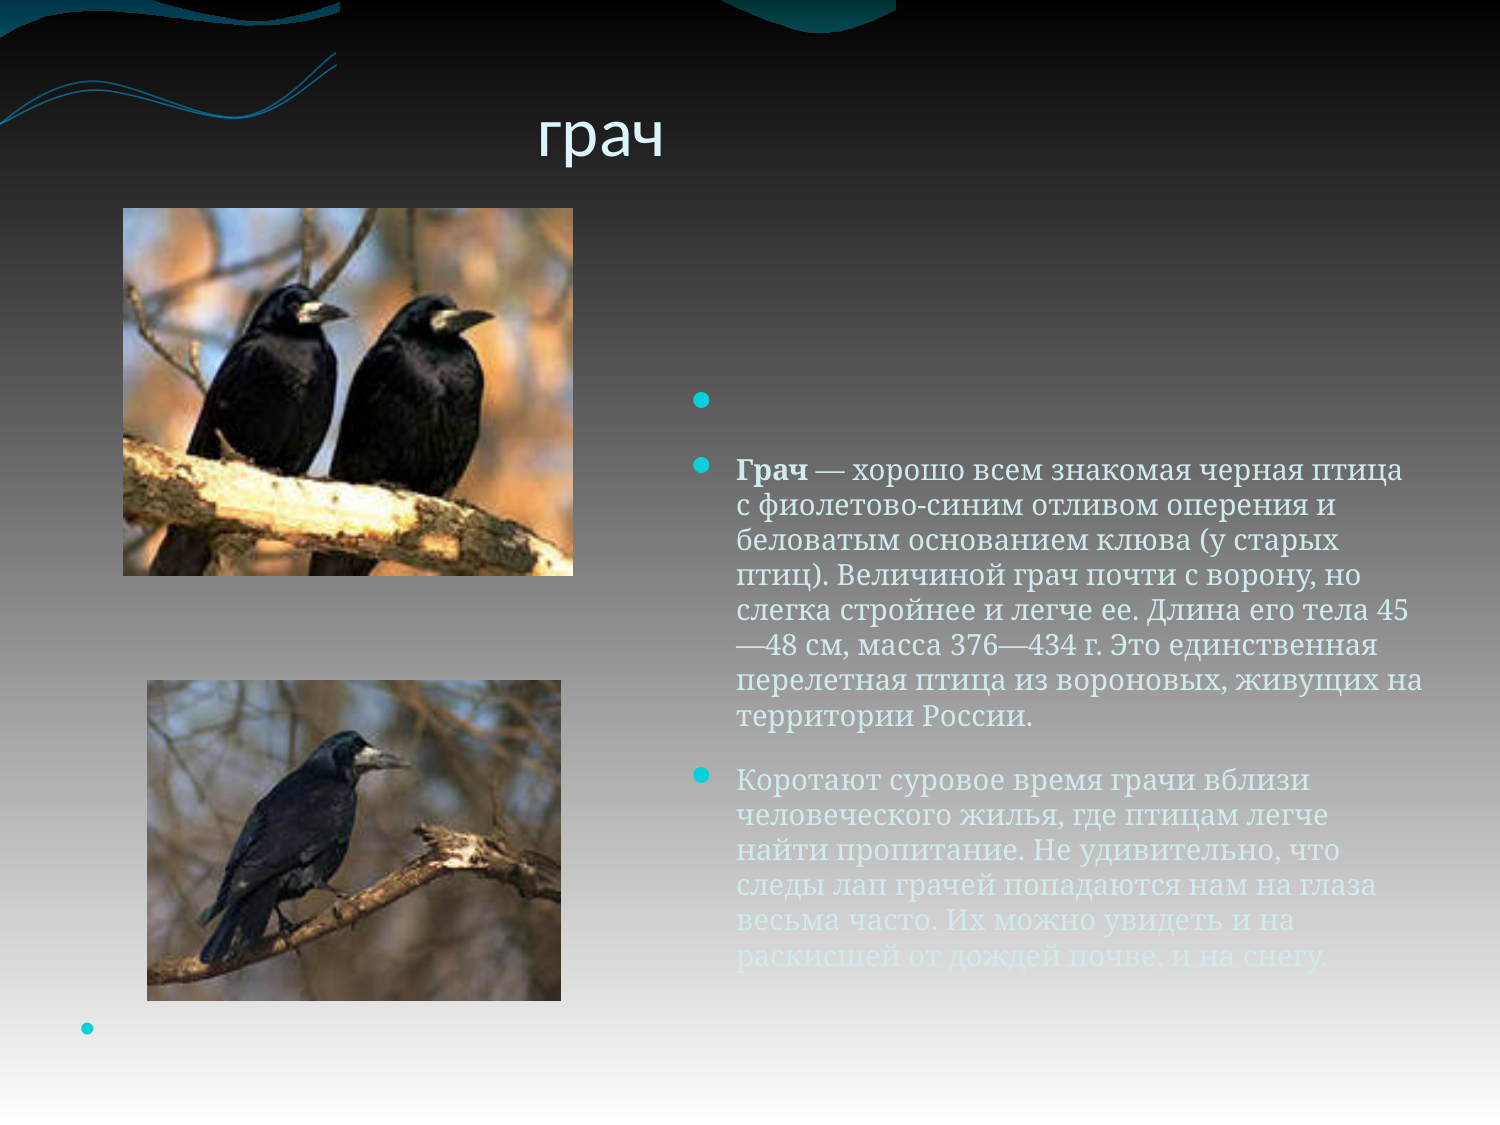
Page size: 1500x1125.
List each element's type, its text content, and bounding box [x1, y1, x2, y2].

picture [147, 680, 561, 1001]
list Грач — хорошо всем знакомая черная птица с фиолетово-синим отливом оперения и беловатым основанием клюва (у старых птиц). Величиной грач почти с ворону, но слегка стройнее и легче ее. Длина его тела 45—48 см, масса 376—434 г. Это единственная перелетная птица из вороновых, живущих на территории России. Коротают суровое время грачи вблизи человеческого жилья, где птицам легче найти пропитание. Не удивительно, что следы лап грачей попадаются нам на глаза весьма часто. Их можно увидеть и на раскисшей от дождей почве, и на снегу. [690, 208, 1425, 1106]
picture [123, 208, 573, 576]
list [64, 1011, 138, 1054]
title грач [537, 78, 1390, 171]
